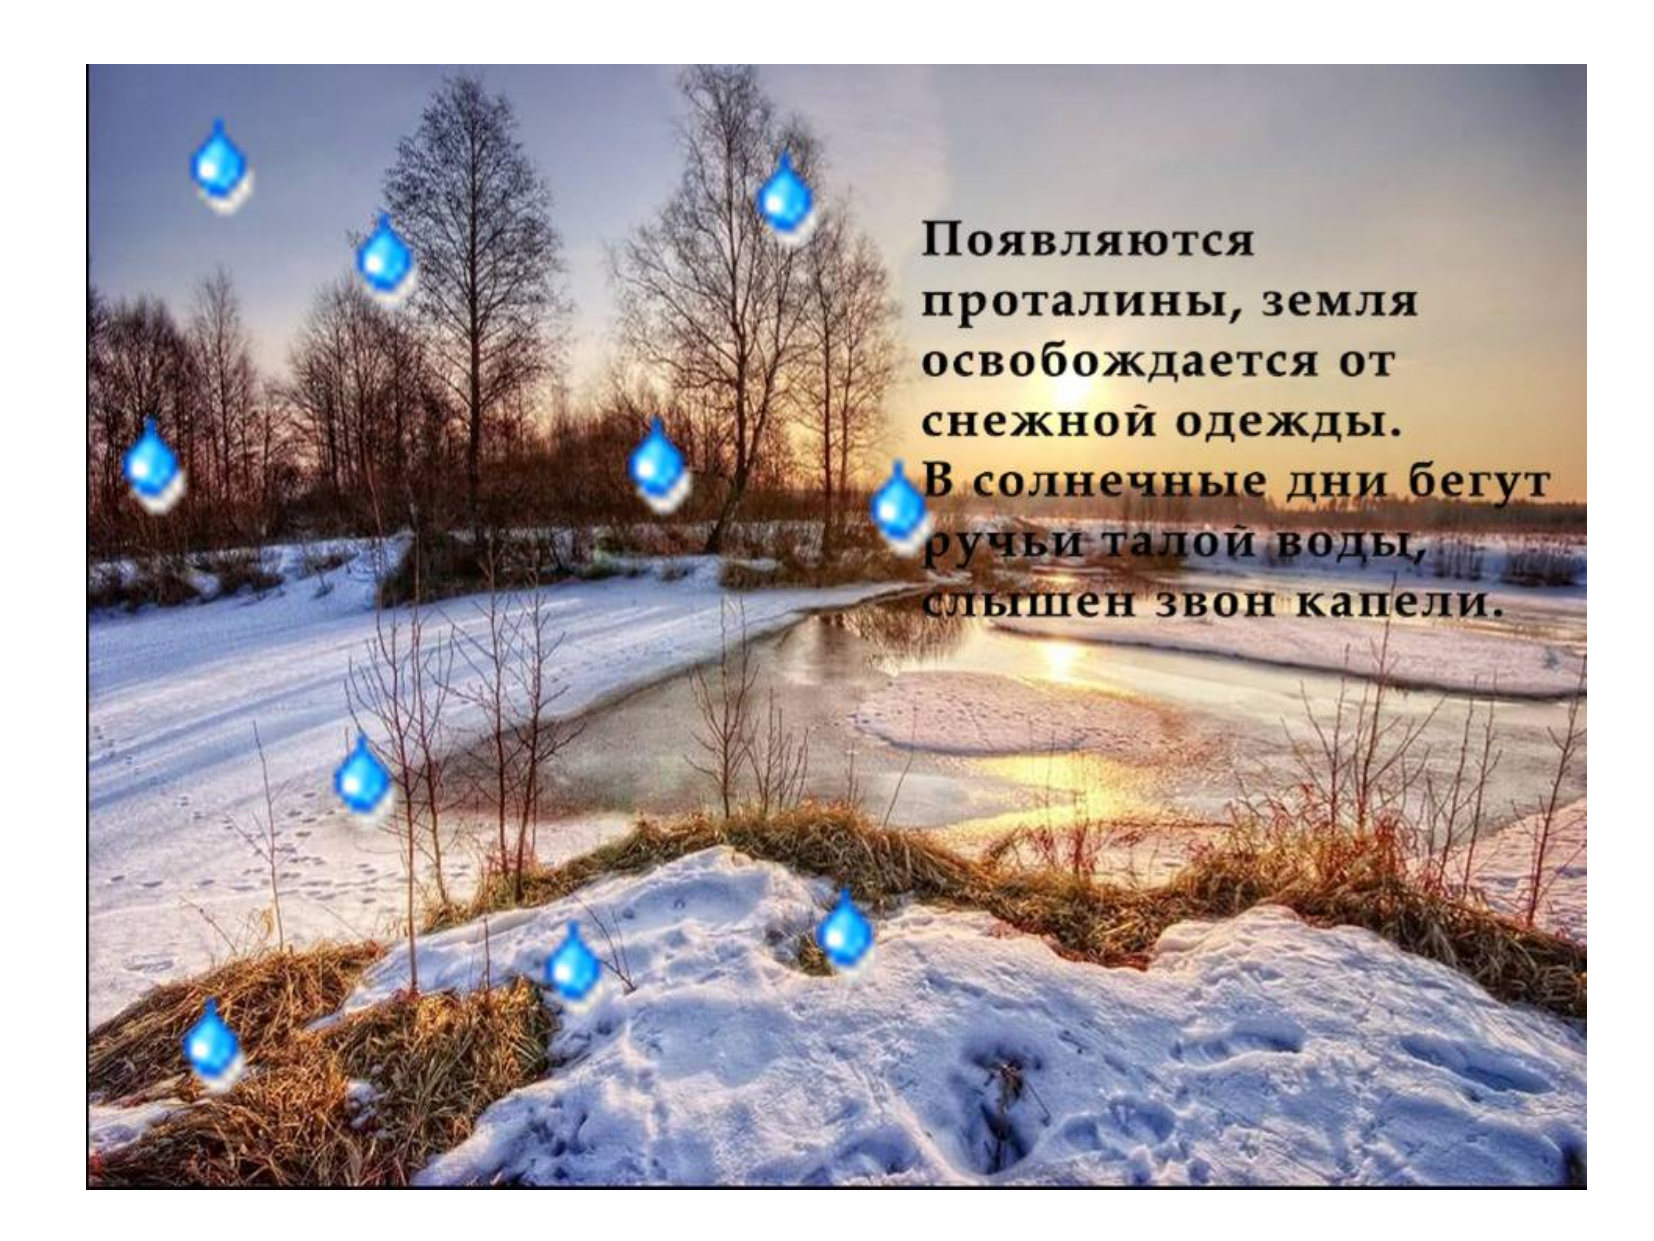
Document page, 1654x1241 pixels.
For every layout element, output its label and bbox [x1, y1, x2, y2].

picture [86, 64, 1587, 1190]
